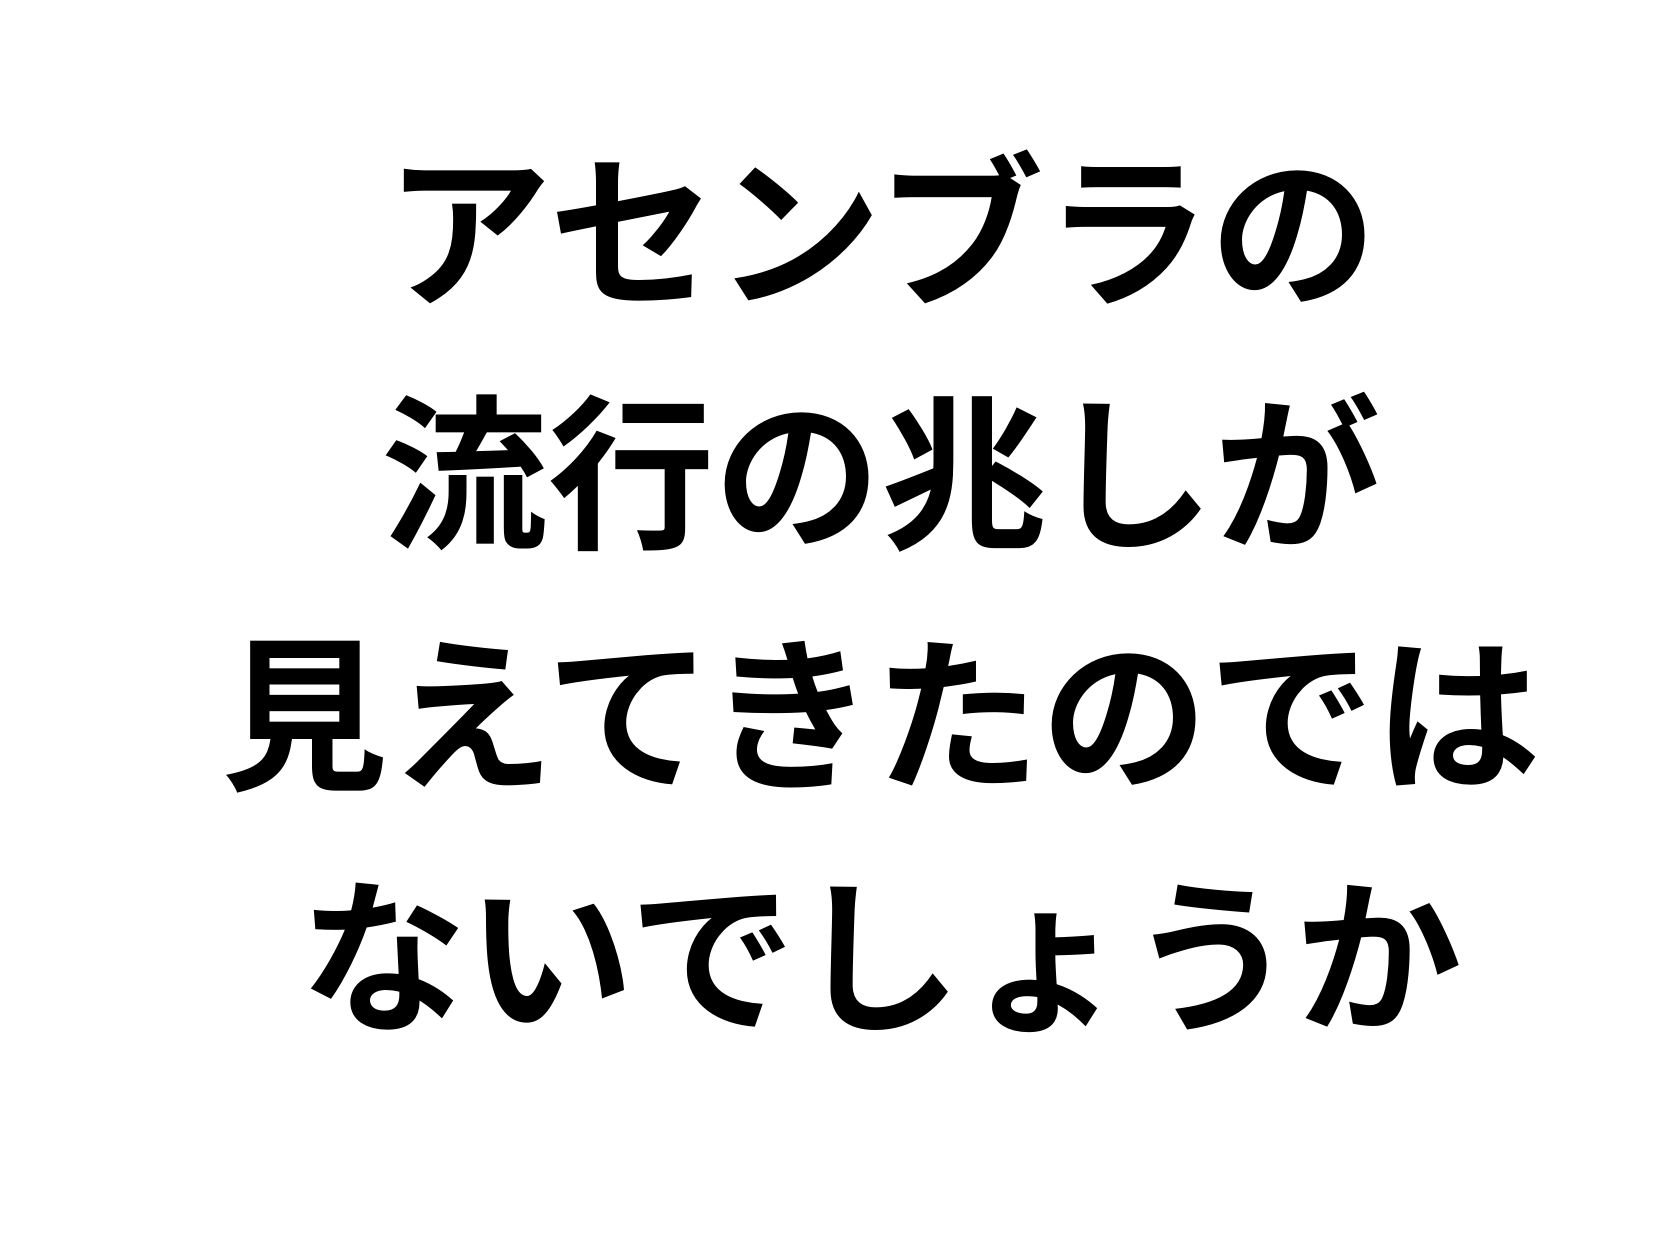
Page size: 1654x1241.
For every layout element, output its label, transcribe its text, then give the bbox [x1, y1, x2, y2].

text_box アセンブラの 流行の兆しが 見えてきたのでは ないでしょうか [206, 93, 1444, 827]
